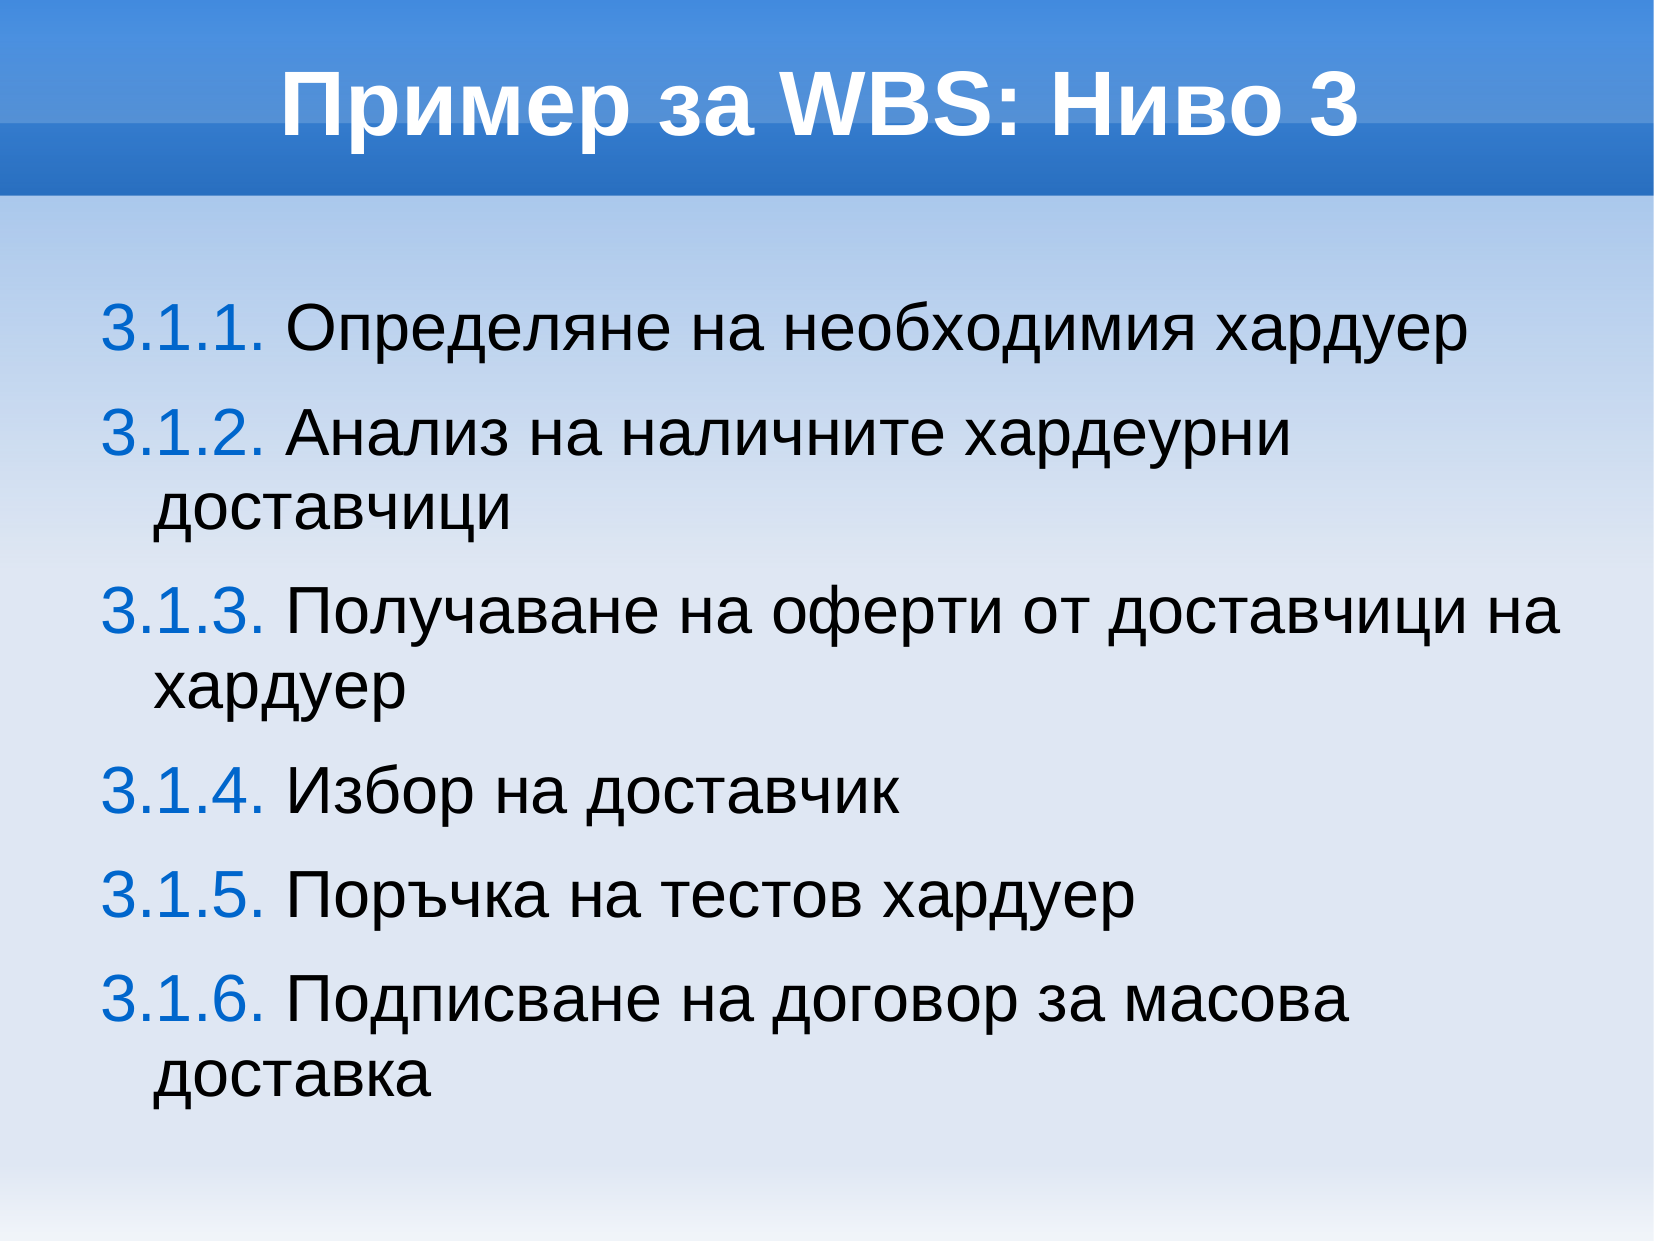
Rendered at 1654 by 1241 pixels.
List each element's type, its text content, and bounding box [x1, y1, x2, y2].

title Пример за WBS: Ниво 3 [76, 0, 1565, 208]
picture [0, 0, 1654, 1241]
list Определяне на необходимия хардуер Анализ на наличните хардеурни доставчици Получаване на оферти от доставчици на хардуер Избор на доставчик Поръчка на тестов хардуер Подписване на договор за масова доставка [82, 290, 1571, 1111]
